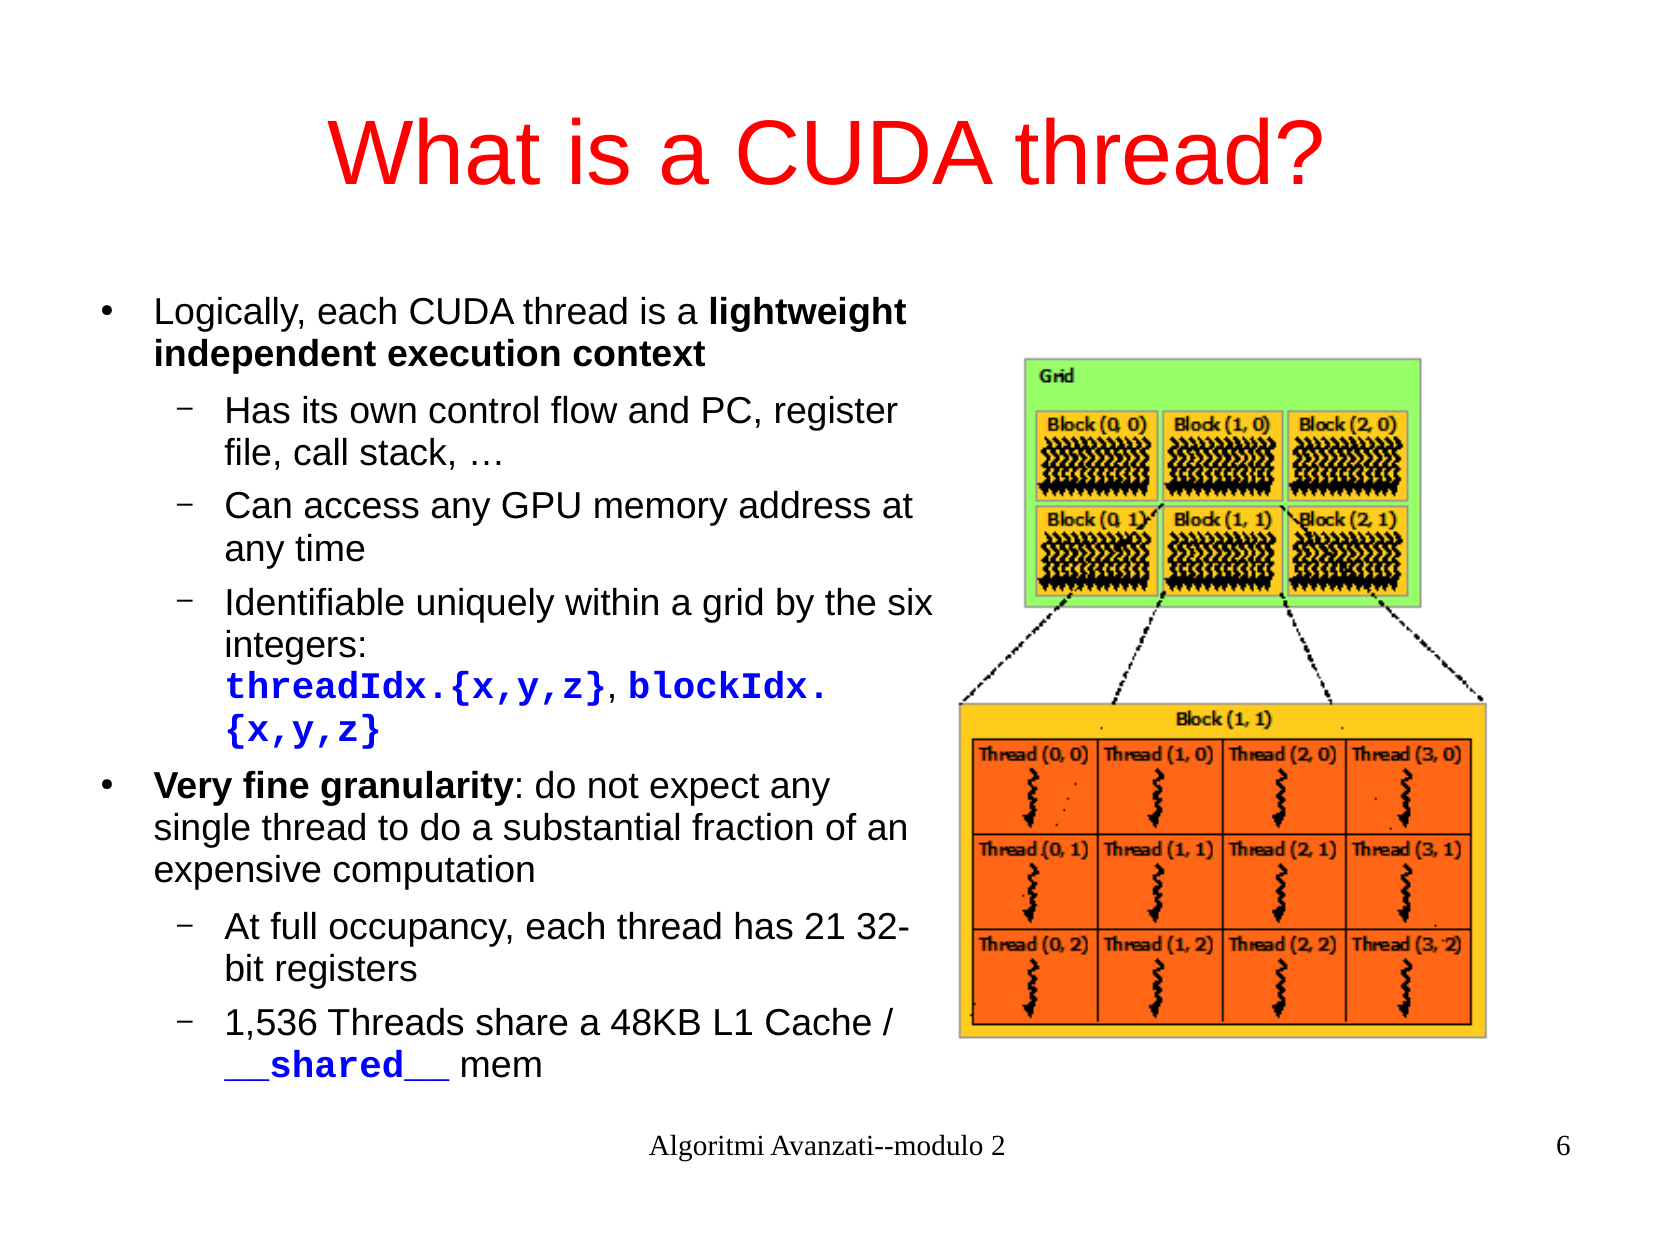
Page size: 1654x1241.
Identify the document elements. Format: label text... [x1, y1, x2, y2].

list Logically, each CUDA thread is a lightweight independent execution context Has its own control flow and PC, register file, call stack, … Can access any GPU memory address at any time Identifiable uniquely within a grid by the six integers: threadIdx.{x,y,z}, blockIdx.{x,y,z} Very fine granularity: do not expect any single thread to do a substantial fraction of an expensive computation At full occupancy, each thread has 21 32-bit registers 1,536 Threads share a 48KB L1 Cache / __shared__ mem [82, 290, 938, 1143]
title What is a CUDA thread? [82, 49, 1571, 257]
picture [938, 353, 1629, 1051]
